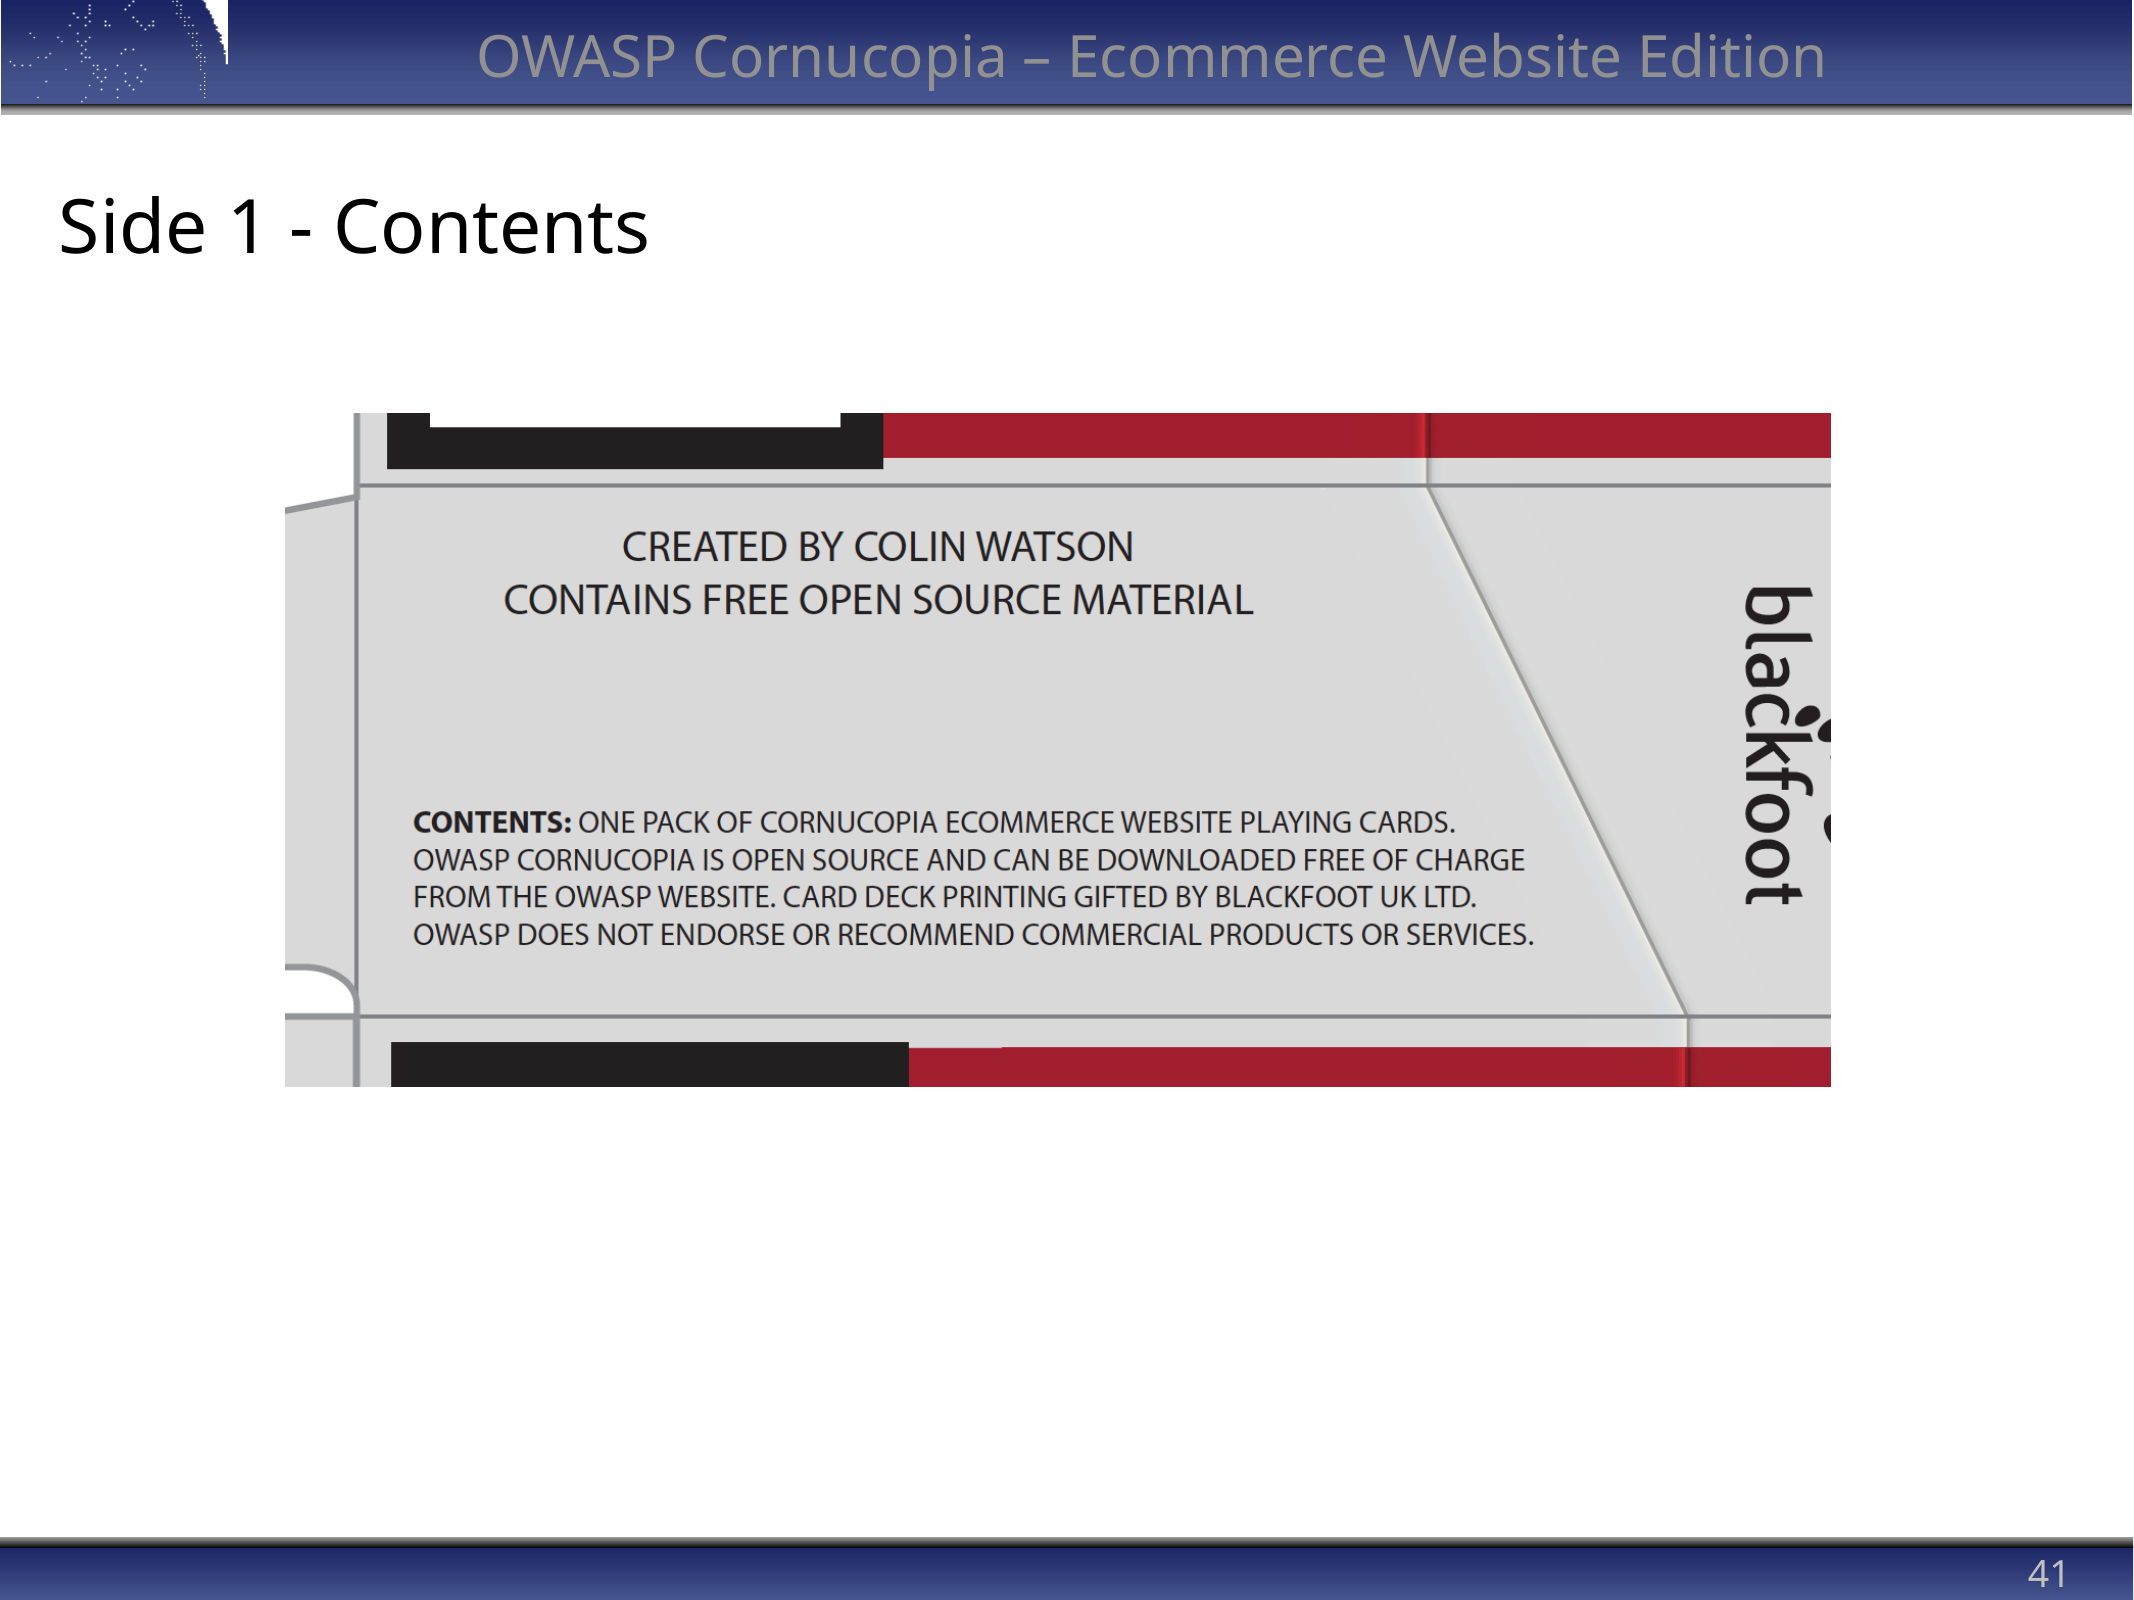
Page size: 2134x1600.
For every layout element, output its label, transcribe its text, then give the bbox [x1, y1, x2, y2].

picture [285, 413, 1831, 1087]
title Side 1 - Contents [58, 124, 2126, 325]
